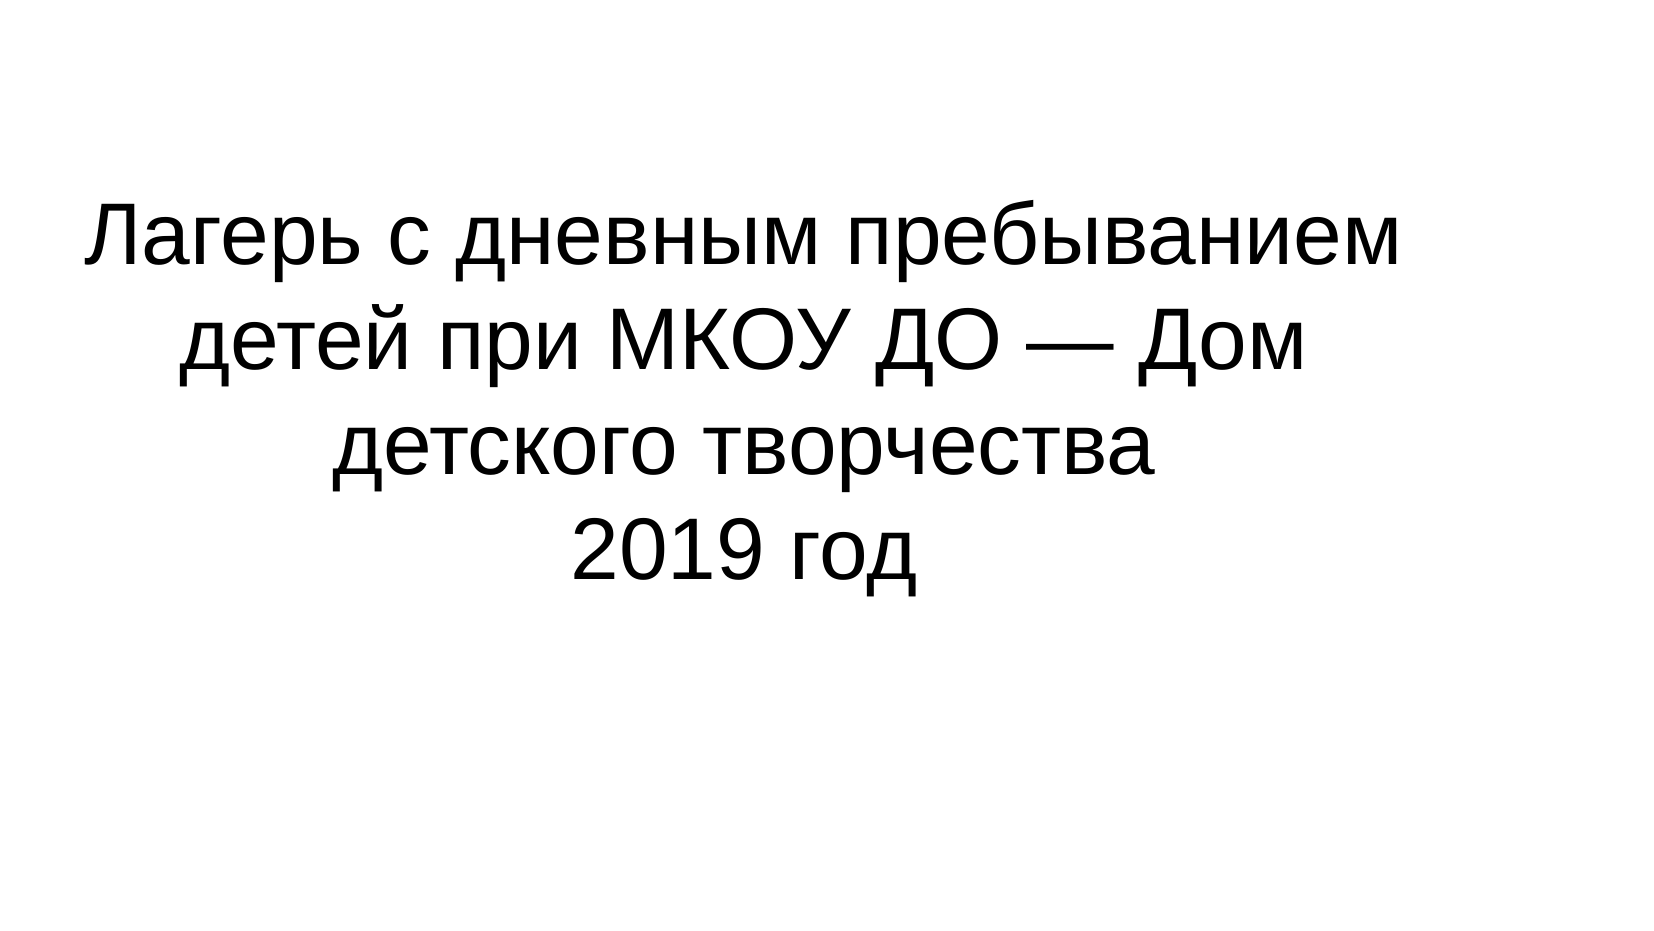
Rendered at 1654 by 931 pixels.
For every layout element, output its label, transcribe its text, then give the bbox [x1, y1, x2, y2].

title Лагерь с дневным пребыванием детей при МКОУ ДО — Дом детского творчества 2019 год [0, 177, 1489, 588]
